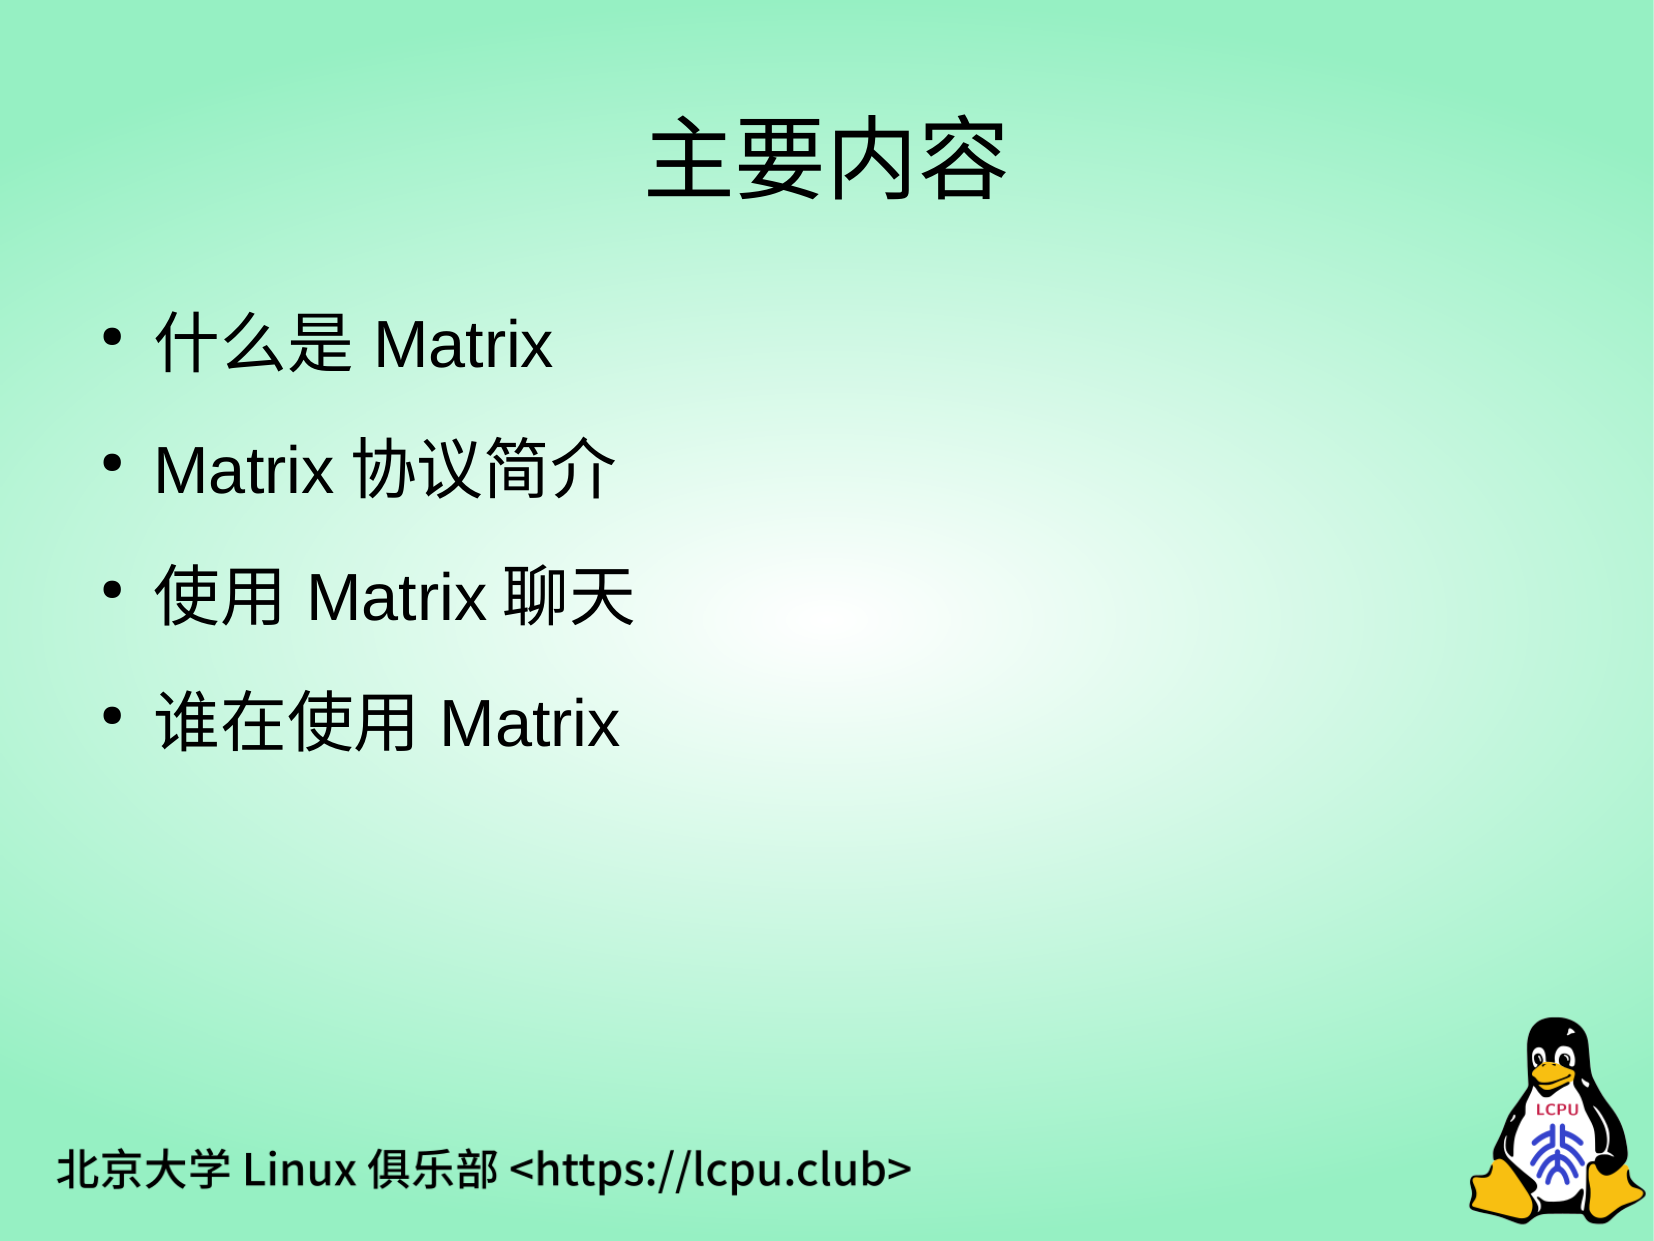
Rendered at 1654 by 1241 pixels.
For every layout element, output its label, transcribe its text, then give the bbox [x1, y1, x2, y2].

picture [0, 0, 1654, 1241]
title 主要内容 [82, 49, 1571, 257]
list 什么是Matrix Matrix协议简介 使用Matrix聊天 谁在使用Matrix [82, 290, 1571, 1010]
